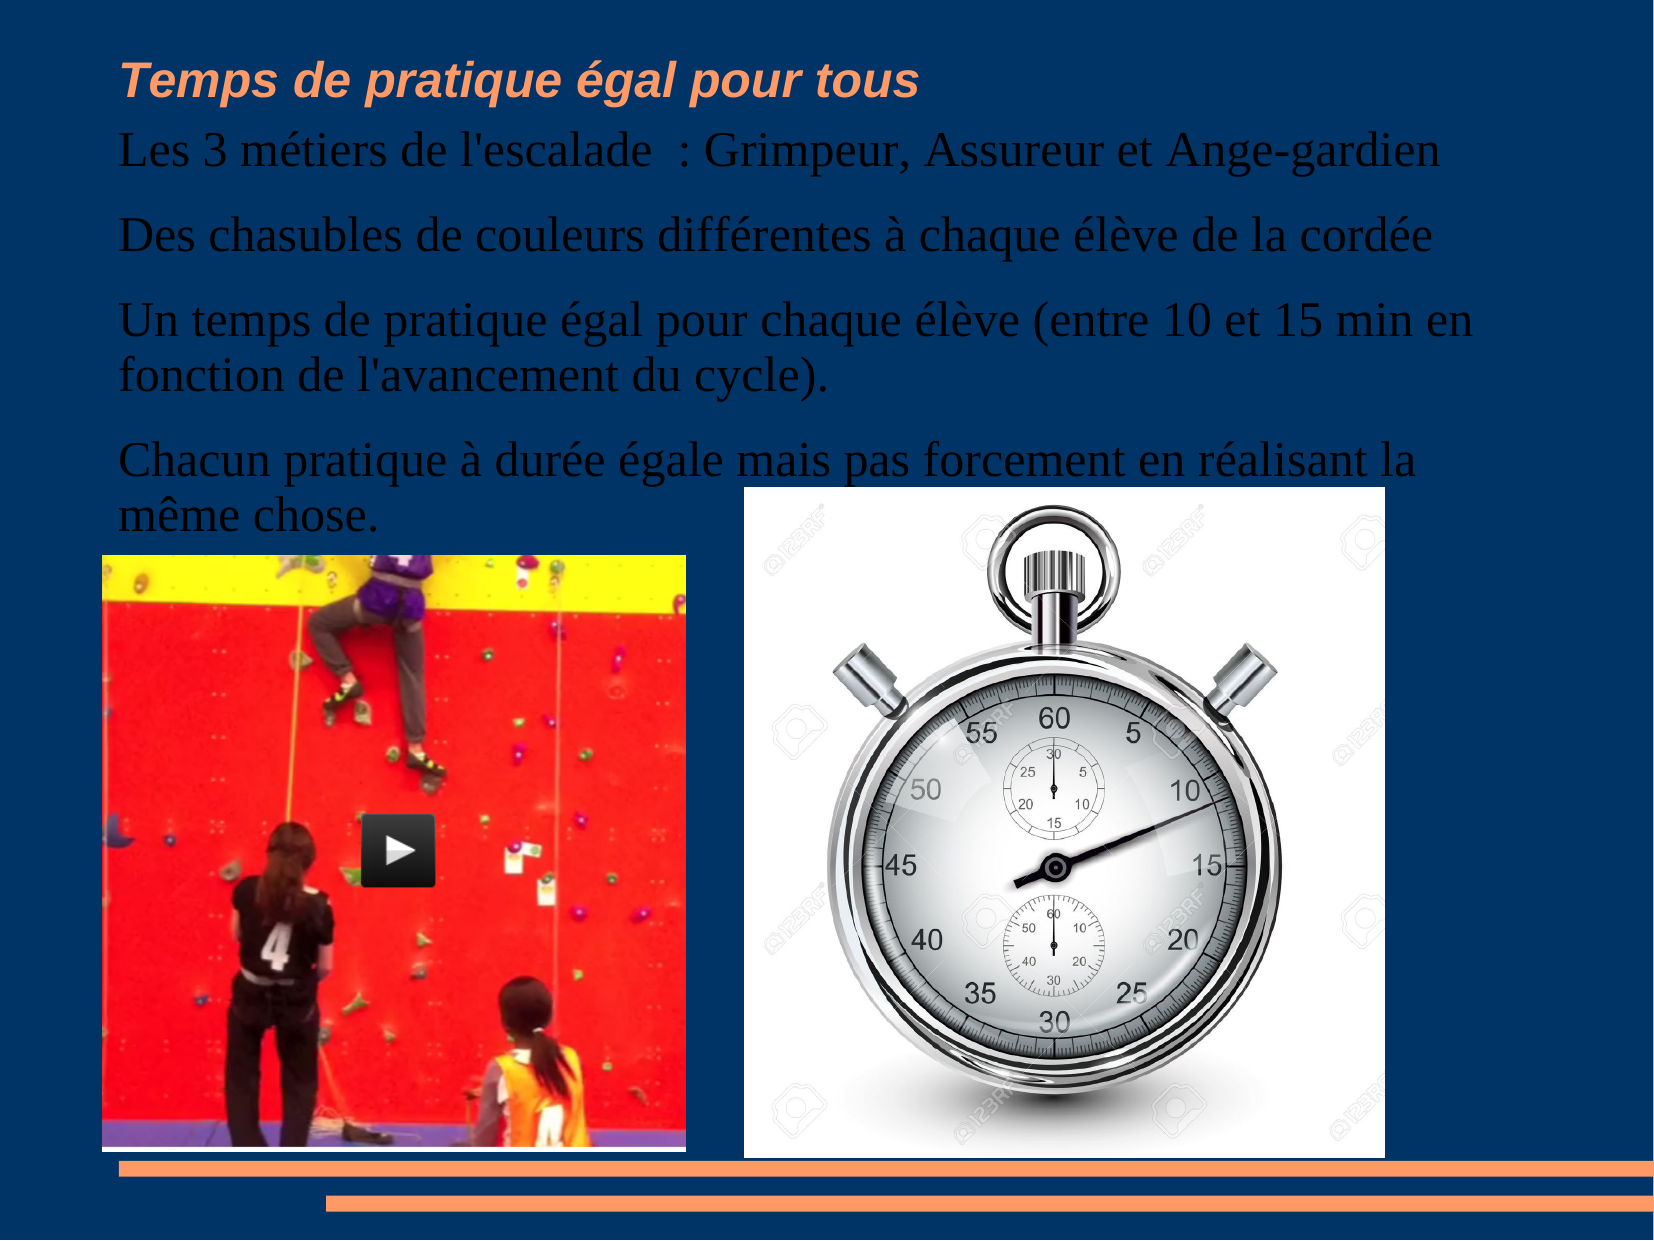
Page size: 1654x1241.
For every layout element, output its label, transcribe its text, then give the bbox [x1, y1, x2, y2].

picture [102, 555, 686, 1152]
title Temps de pratique égal pour tous [118, 0, 1531, 122]
picture [744, 969, 1385, 1158]
list Les 3 métiers de l'escalade : Grimpeur, Assureur et Ange-gardien Des chasubles de couleurs différentes à chaque élève de la cordée Un temps de pratique égal pour chaque élève (entre 10 et 15 min en fonction de l'avancement du cycle). Chacun pratique à durée égale mais pas forcement en réalisant la même chose. [118, 122, 1531, 969]
